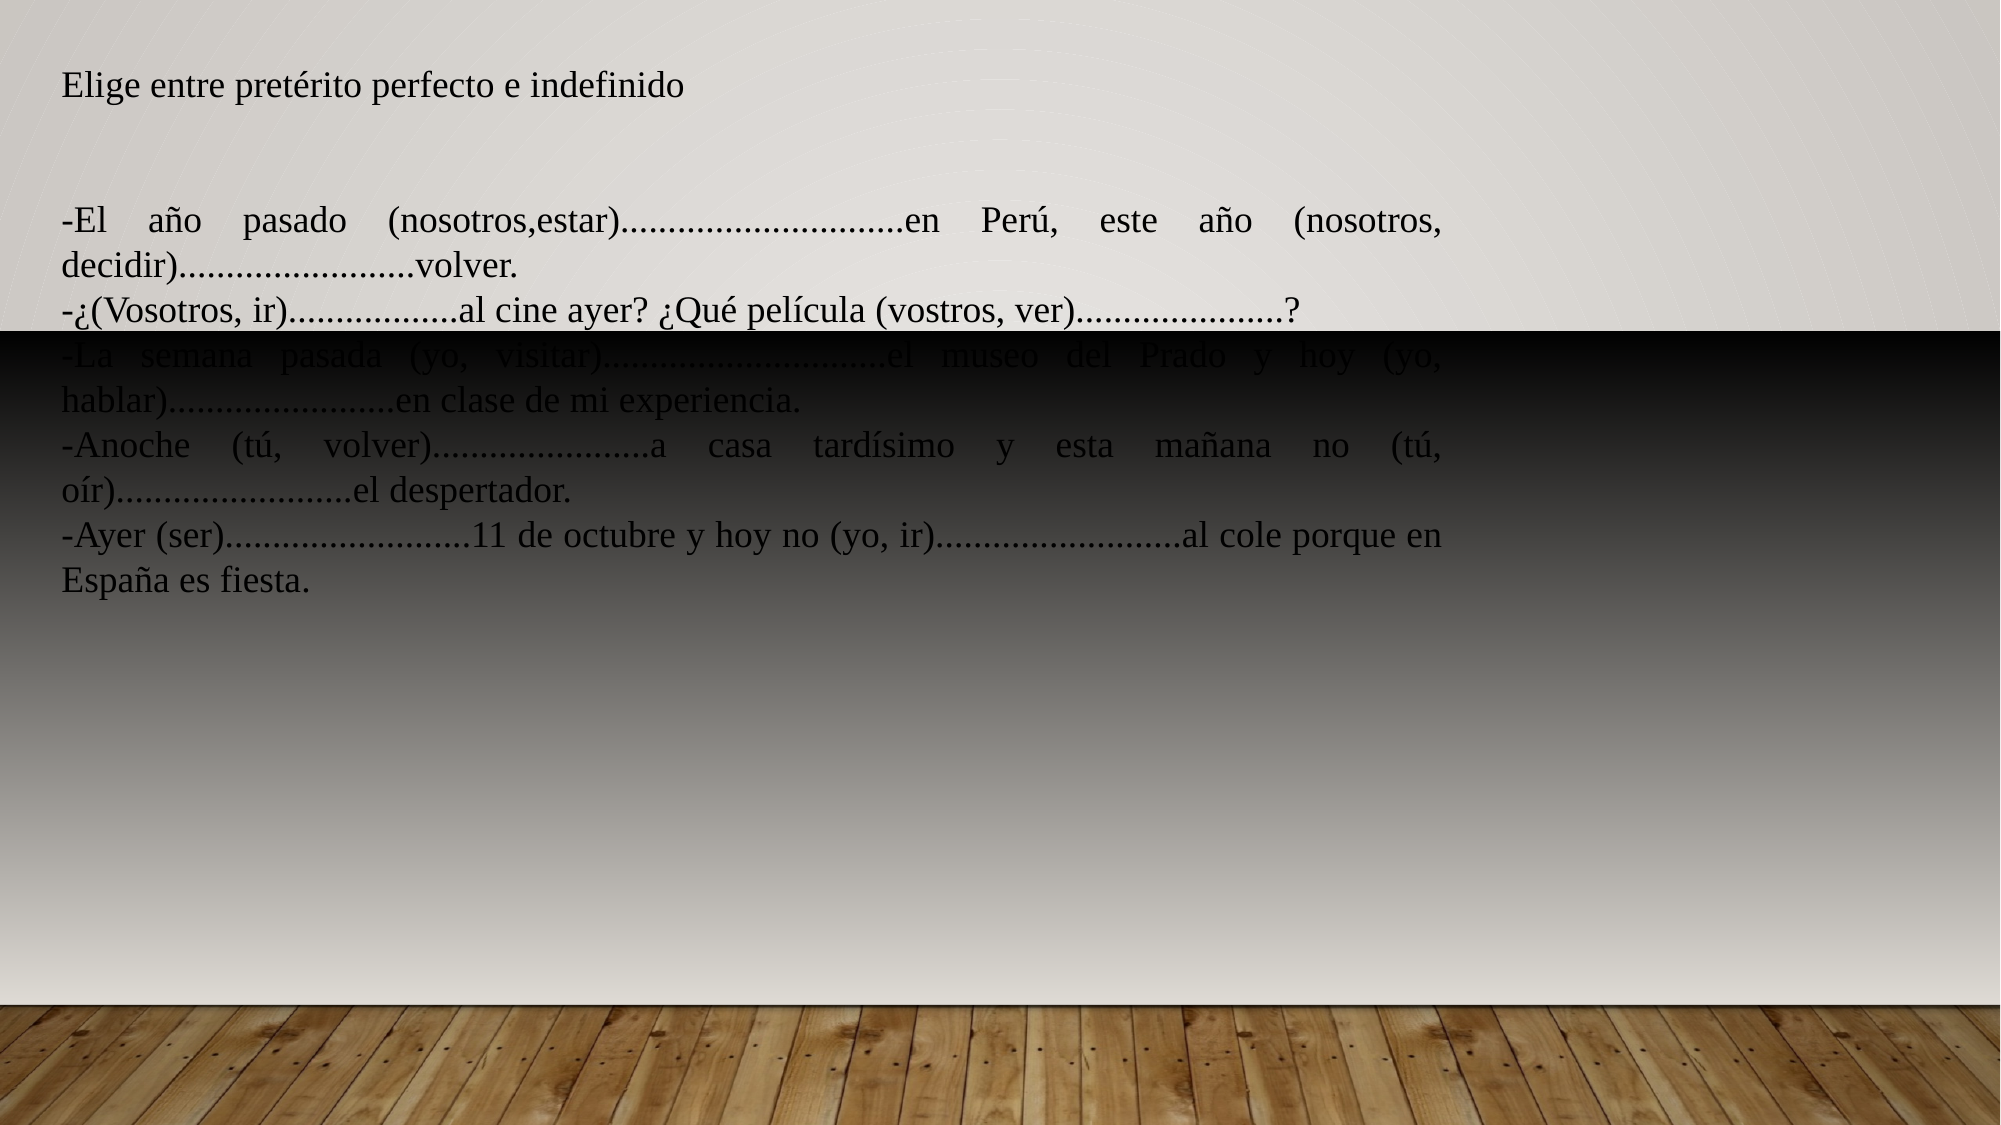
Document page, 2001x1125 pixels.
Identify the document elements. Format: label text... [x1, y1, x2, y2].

text_box Elige entre pretérito perfecto e indefinido -El año pasado (nosotros,estar)..............................en Perú, este año (nosotros, decidir).........................volver. -¿(Vosotros, ir)..................al cine ayer? ¿Qué película (vostros, ver)......................? -La semana pasada (yo, visitar)..............................el museo del Prado y hoy (yo, hablar)........................en clase de mi experiencia. -Anoche (tú, volver).......................a casa tardísimo y esta mañana no (tú, oír).........................el despertador. -Ayer (ser)..........................11 de octubre y hoy no (yo, ir)..........................al cole porque en España es fiesta. [46, 52, 1502, 704]
